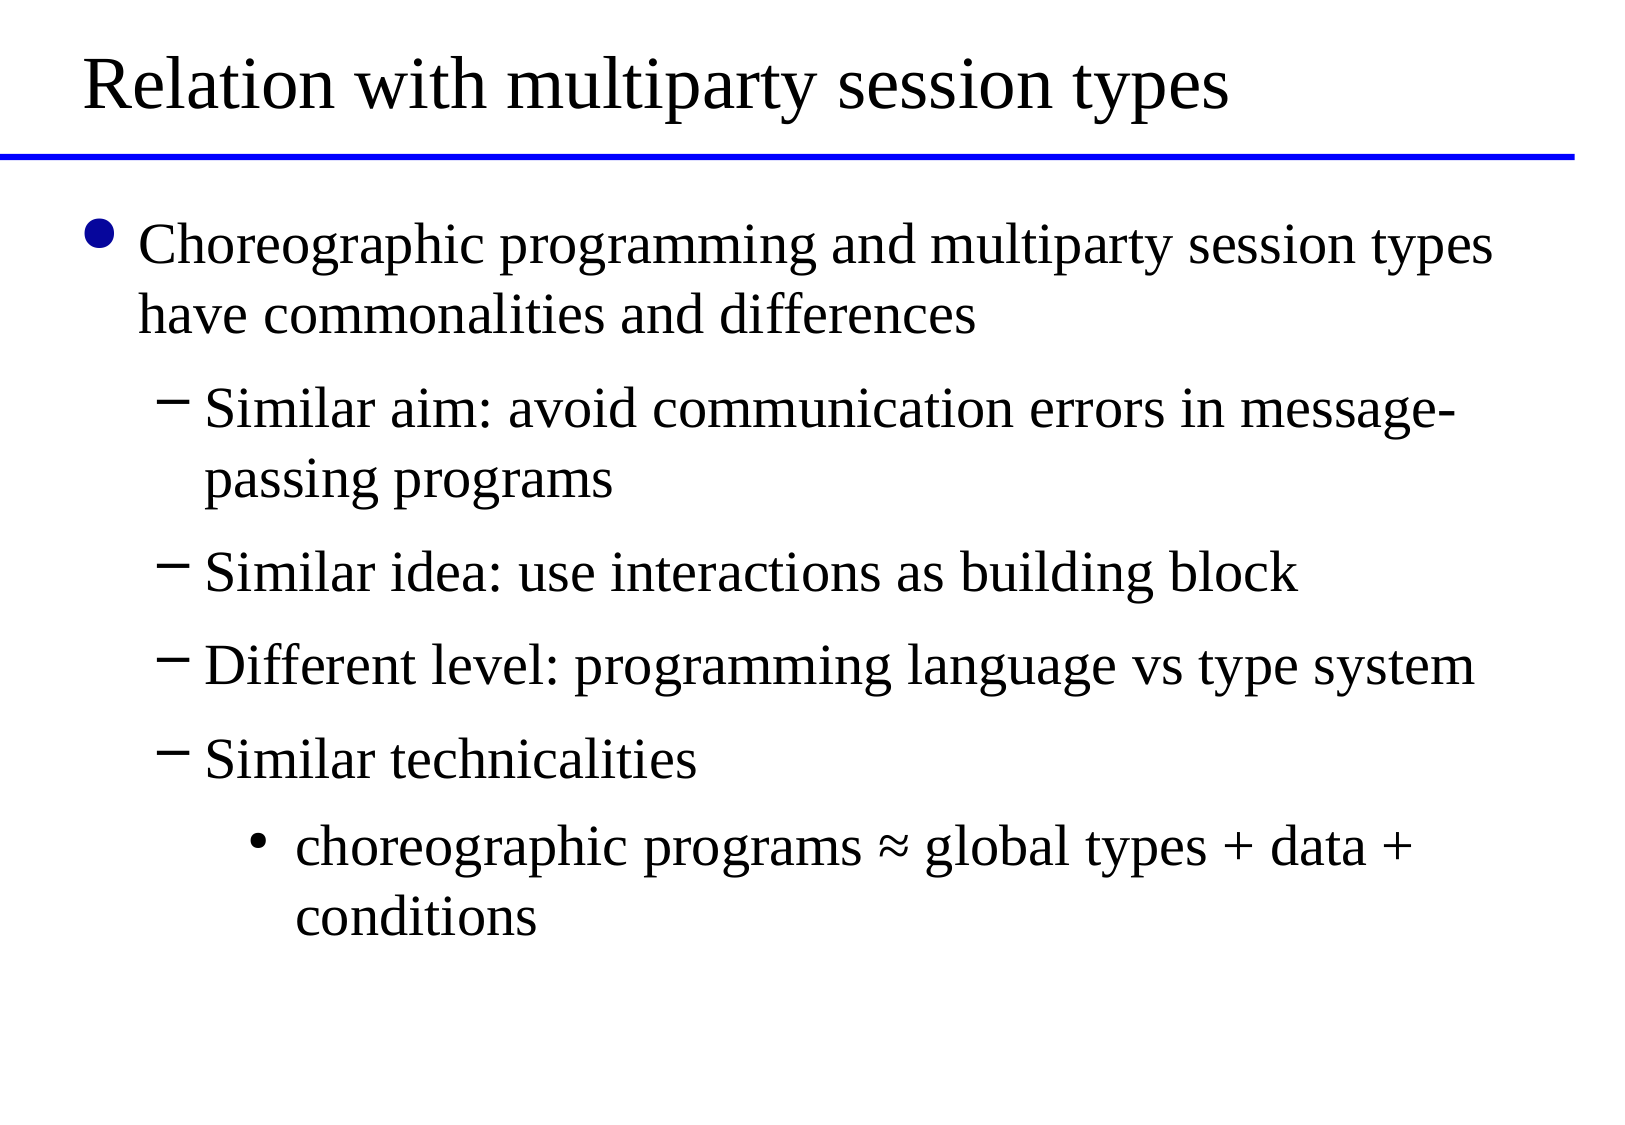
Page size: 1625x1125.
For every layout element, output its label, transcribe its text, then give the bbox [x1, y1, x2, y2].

title Relation with multiparty session types [67, 27, 1544, 131]
list Choreographic programming and multiparty session types have commonalities and differences Similar aim: avoid communication errors in message-passing programs Similar idea: use interactions as building block Different level: programming language vs type system Similar technicalities choreographic programs ≈ global types + data + conditions [67, 198, 1546, 1061]
